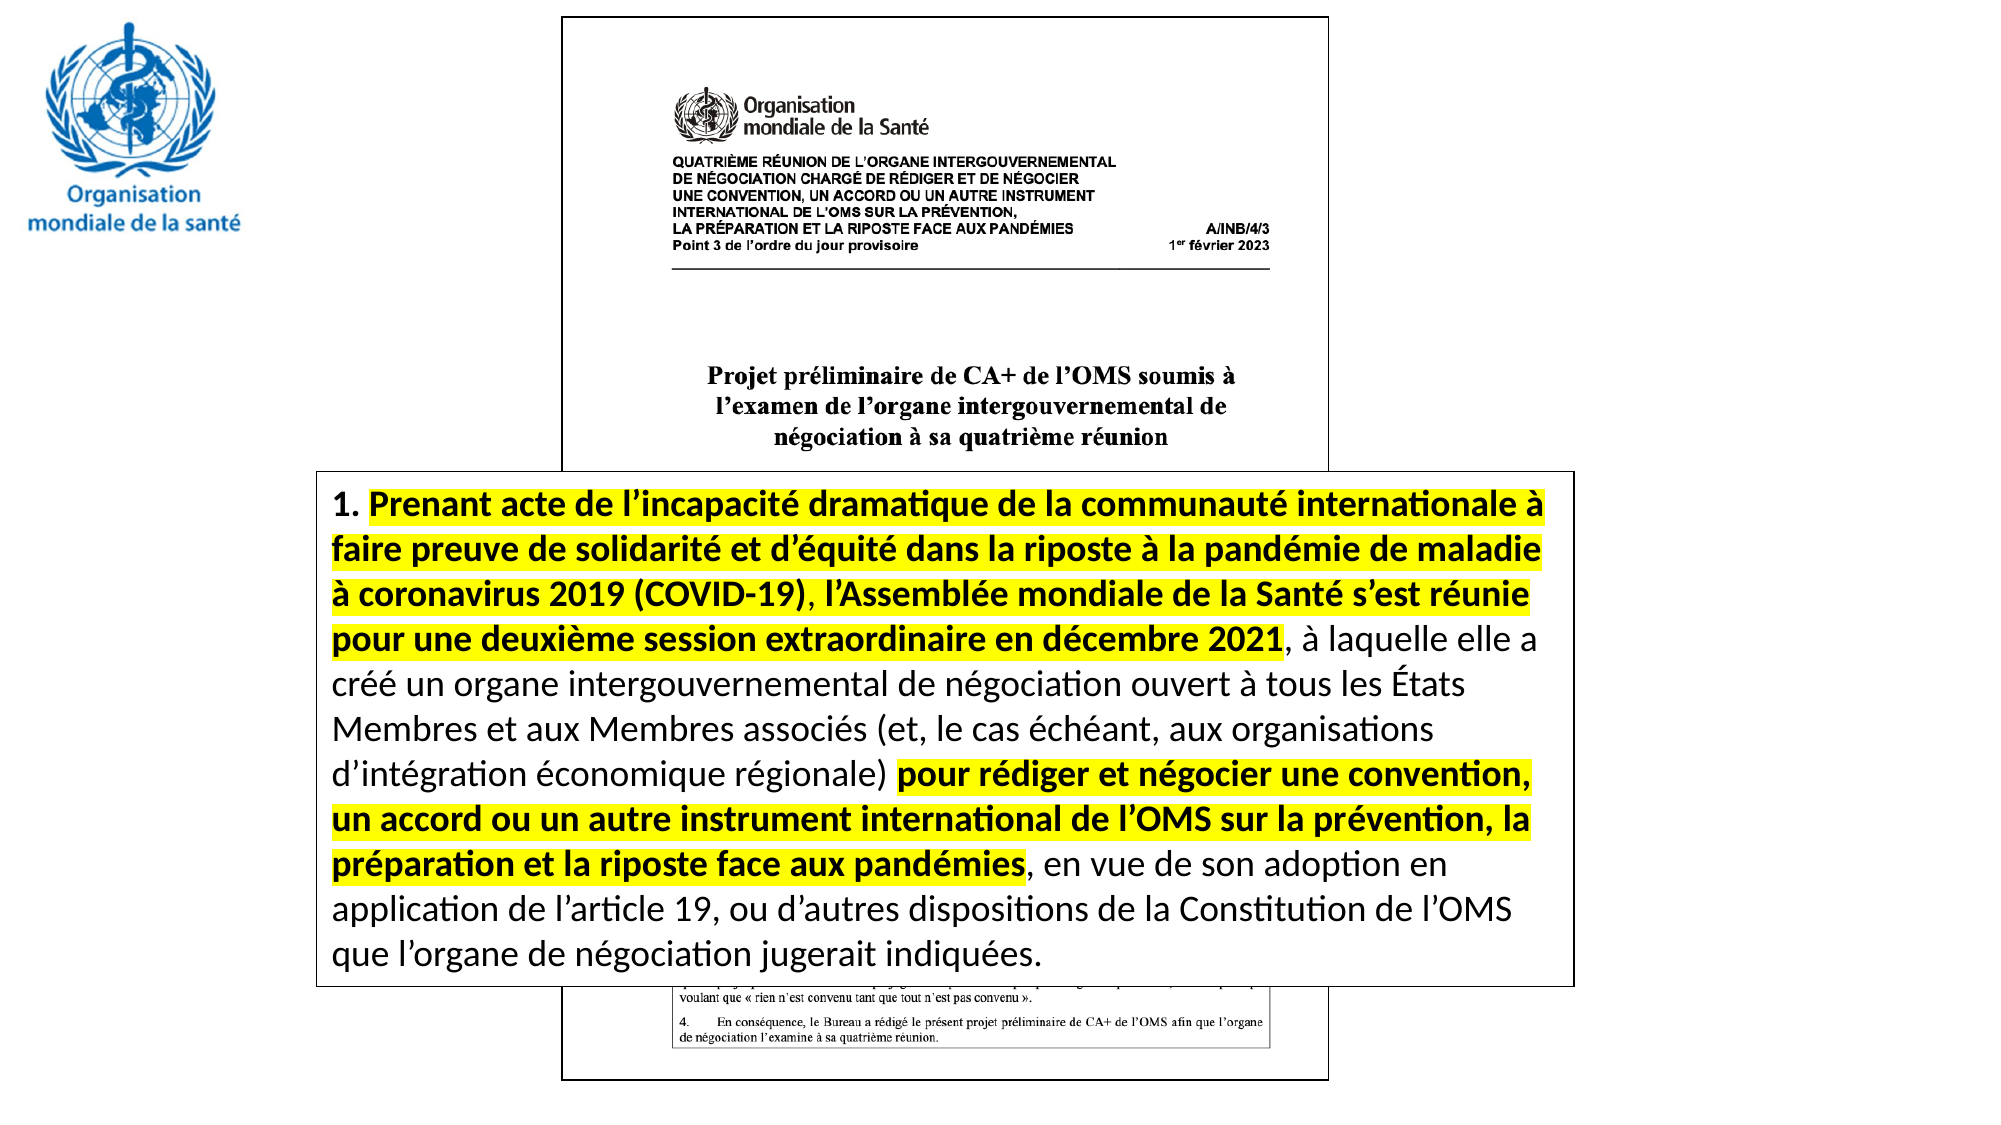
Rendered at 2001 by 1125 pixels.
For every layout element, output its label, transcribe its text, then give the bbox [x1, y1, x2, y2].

picture [563, 987, 1328, 1080]
picture [3, 0, 269, 266]
text_box 1. Prenant acte de l’incapacité dramatique de la communauté internationale à faire preuve de solidarité et d’équité dans la riposte à la pandémie de maladie à coronavirus 2019 (COVID-19), l’Assemblée mondiale de la Santé s’est réunie pour une deuxième session extraordinaire en décembre 2021, à laquelle elle a créé un organe intergouvernemental de négociation ouvert à tous les États Membres et aux Membres associés (et, le cas échéant, aux organisations d’intégration économique régionale) pour rédiger et négocier une convention, un accord ou un autre instrument international de l’OMS sur la prévention, la préparation et la riposte face aux pandémies, en vue de son adoption en application de l’article 19, ou d’autres dispositions de la Constitution de l’OMS que l’organe de négociation jugerait indiquées. [316, 471, 1574, 987]
picture [563, 17, 1328, 471]
